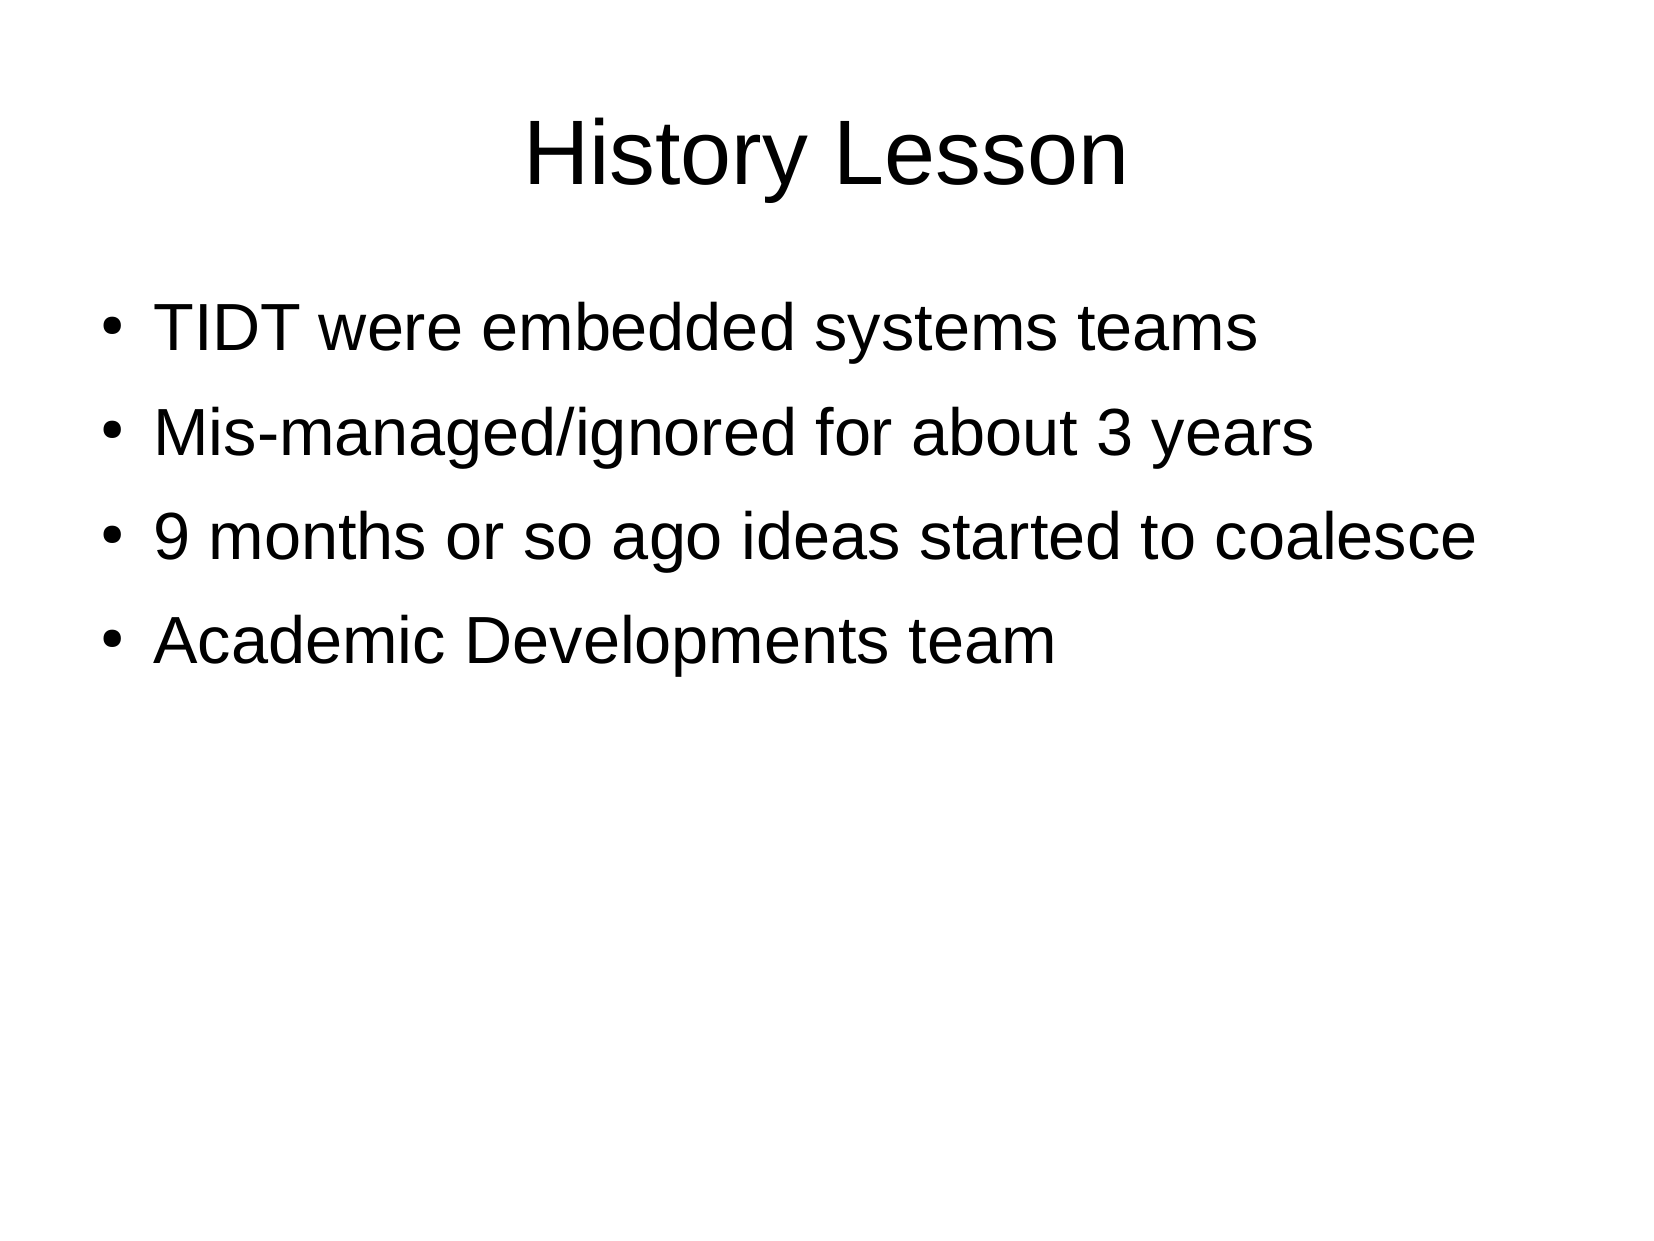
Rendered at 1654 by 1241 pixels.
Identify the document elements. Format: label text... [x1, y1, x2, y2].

title History Lesson [82, 49, 1571, 257]
list TIDT were embedded systems teams Mis-managed/ignored for about 3 years 9 months or so ago ideas started to coalesce Academic Developments team [82, 290, 1571, 1010]
